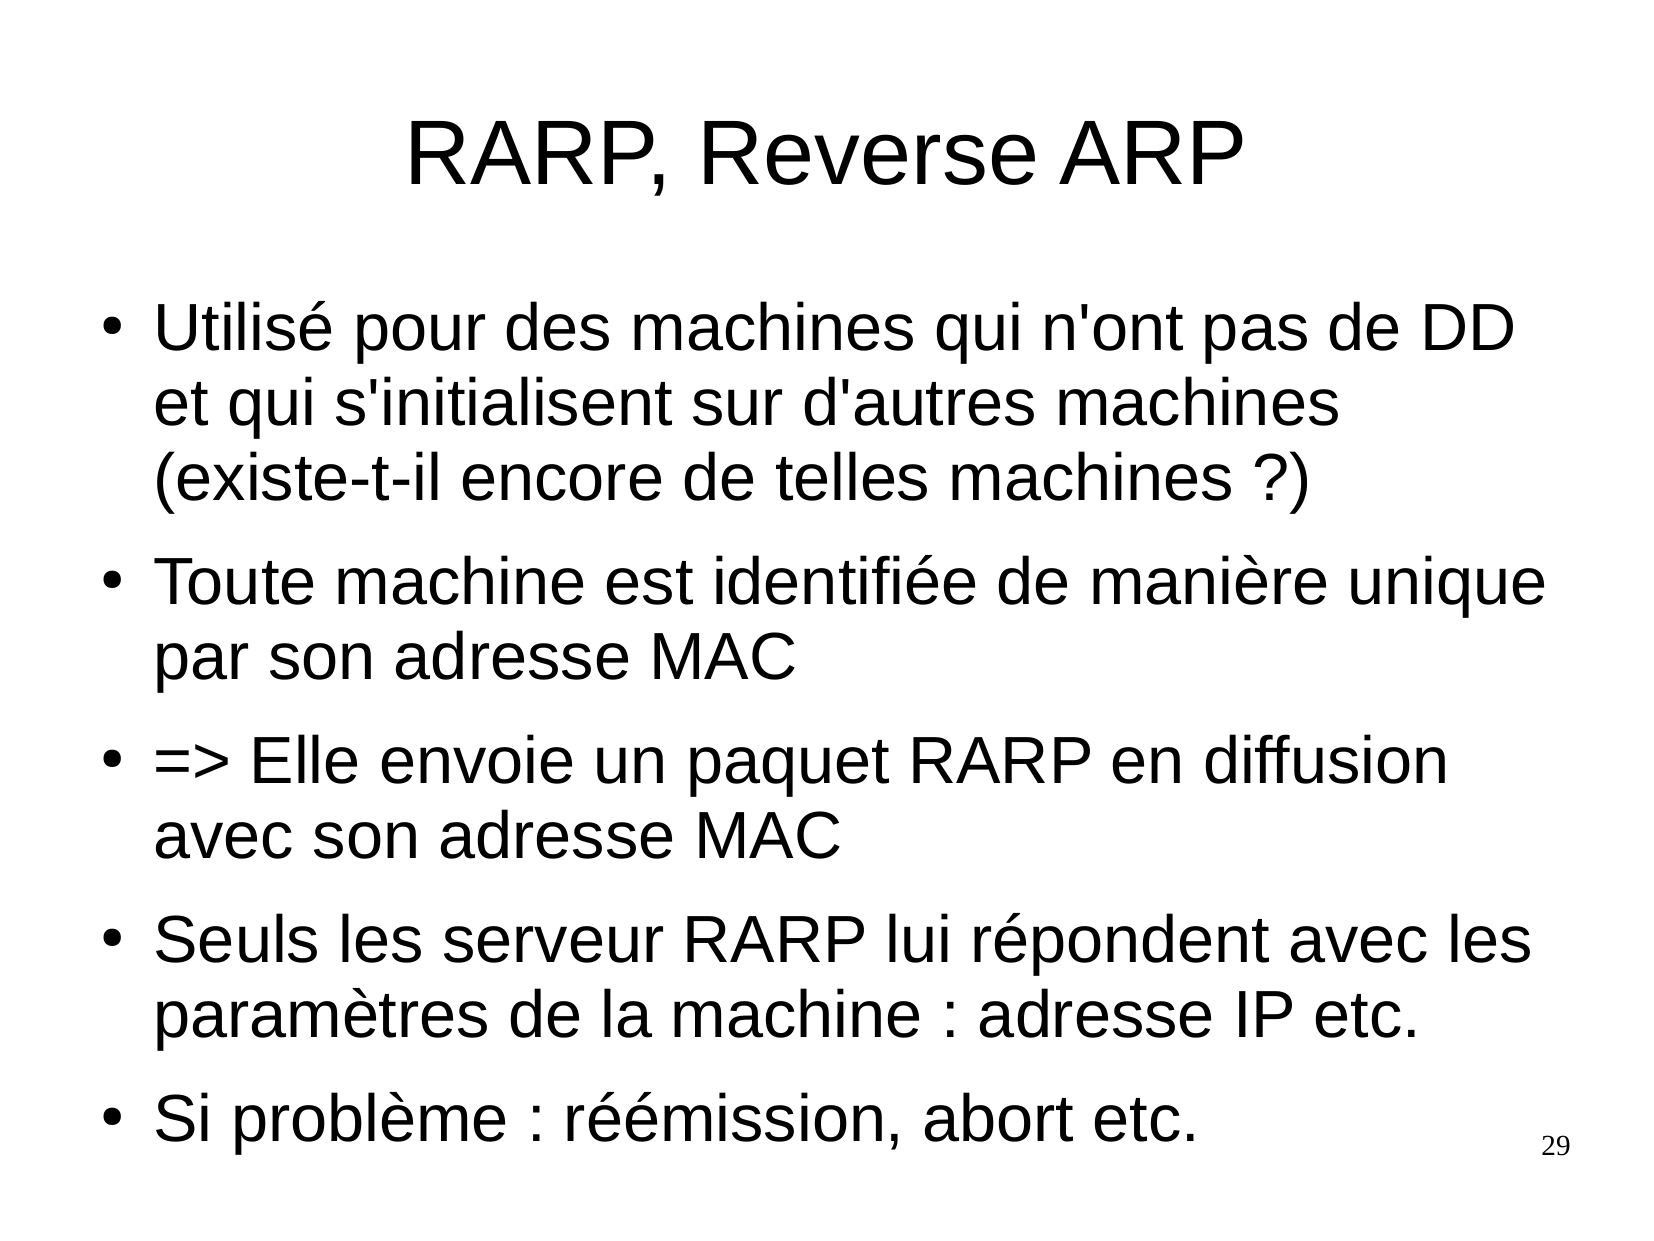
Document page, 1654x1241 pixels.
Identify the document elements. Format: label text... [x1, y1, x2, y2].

title RARP, Reverse ARP [82, 49, 1571, 257]
list Utilisé pour des machines qui n'ont pas de DD et qui s'initialisent sur d'autres machines (existe-t-il encore de telles machines ?) Toute machine est identifiée de manière unique par son adresse MAC => Elle envoie un paquet RARP en diffusion avec son adresse MAC Seuls les serveur RARP lui répondent avec les paramètres de la machine : adresse IP etc. Si problème : réémission, abort etc. [82, 290, 1571, 1157]
